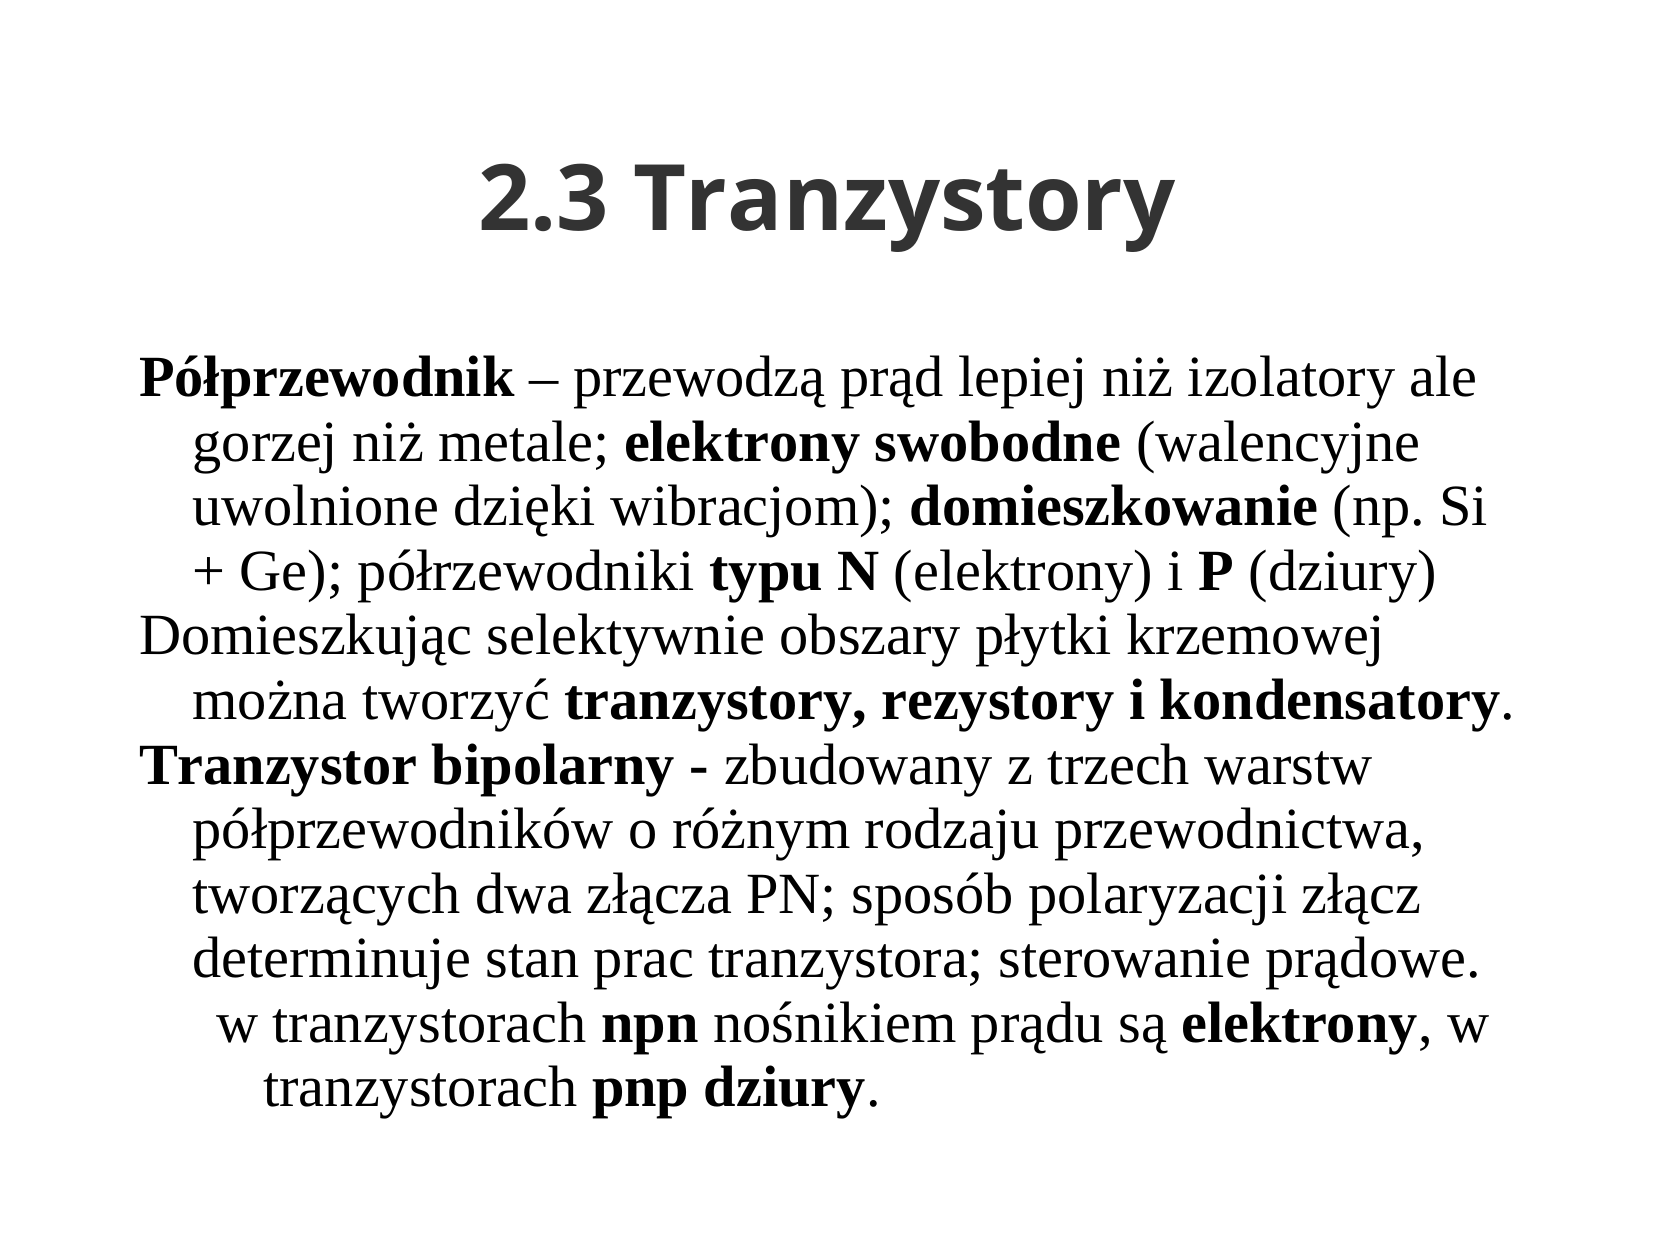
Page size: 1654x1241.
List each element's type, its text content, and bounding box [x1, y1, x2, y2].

list Półprzewodnik – przewodzą prąd lepiej niż izolatory ale gorzej niż metale; elektrony swobodne (walencyjne uwolnione dzięki wibracjom); domieszkowanie (np. Si + Ge); półrzewodniki typu N (elektrony) i P (dziury) Domieszkując selektywnie obszary płytki krzemowej można tworzyć tranzystory, rezystory i kondensatory. Tranzystor bipolarny - zbudowany z trzech warstw półprzewodników o różnym rodzaju przewodnictwa, tworzących dwa złącza PN; sposób polaryzacji złącz determinuje stan prac tranzystora; sterowanie prądowe. w tranzystorach npn nośnikiem prądu są elektrony, w tranzystorach pnp dziury. [121, 344, 1534, 1139]
title 2.3 Tranzystory [121, 91, 1534, 299]
